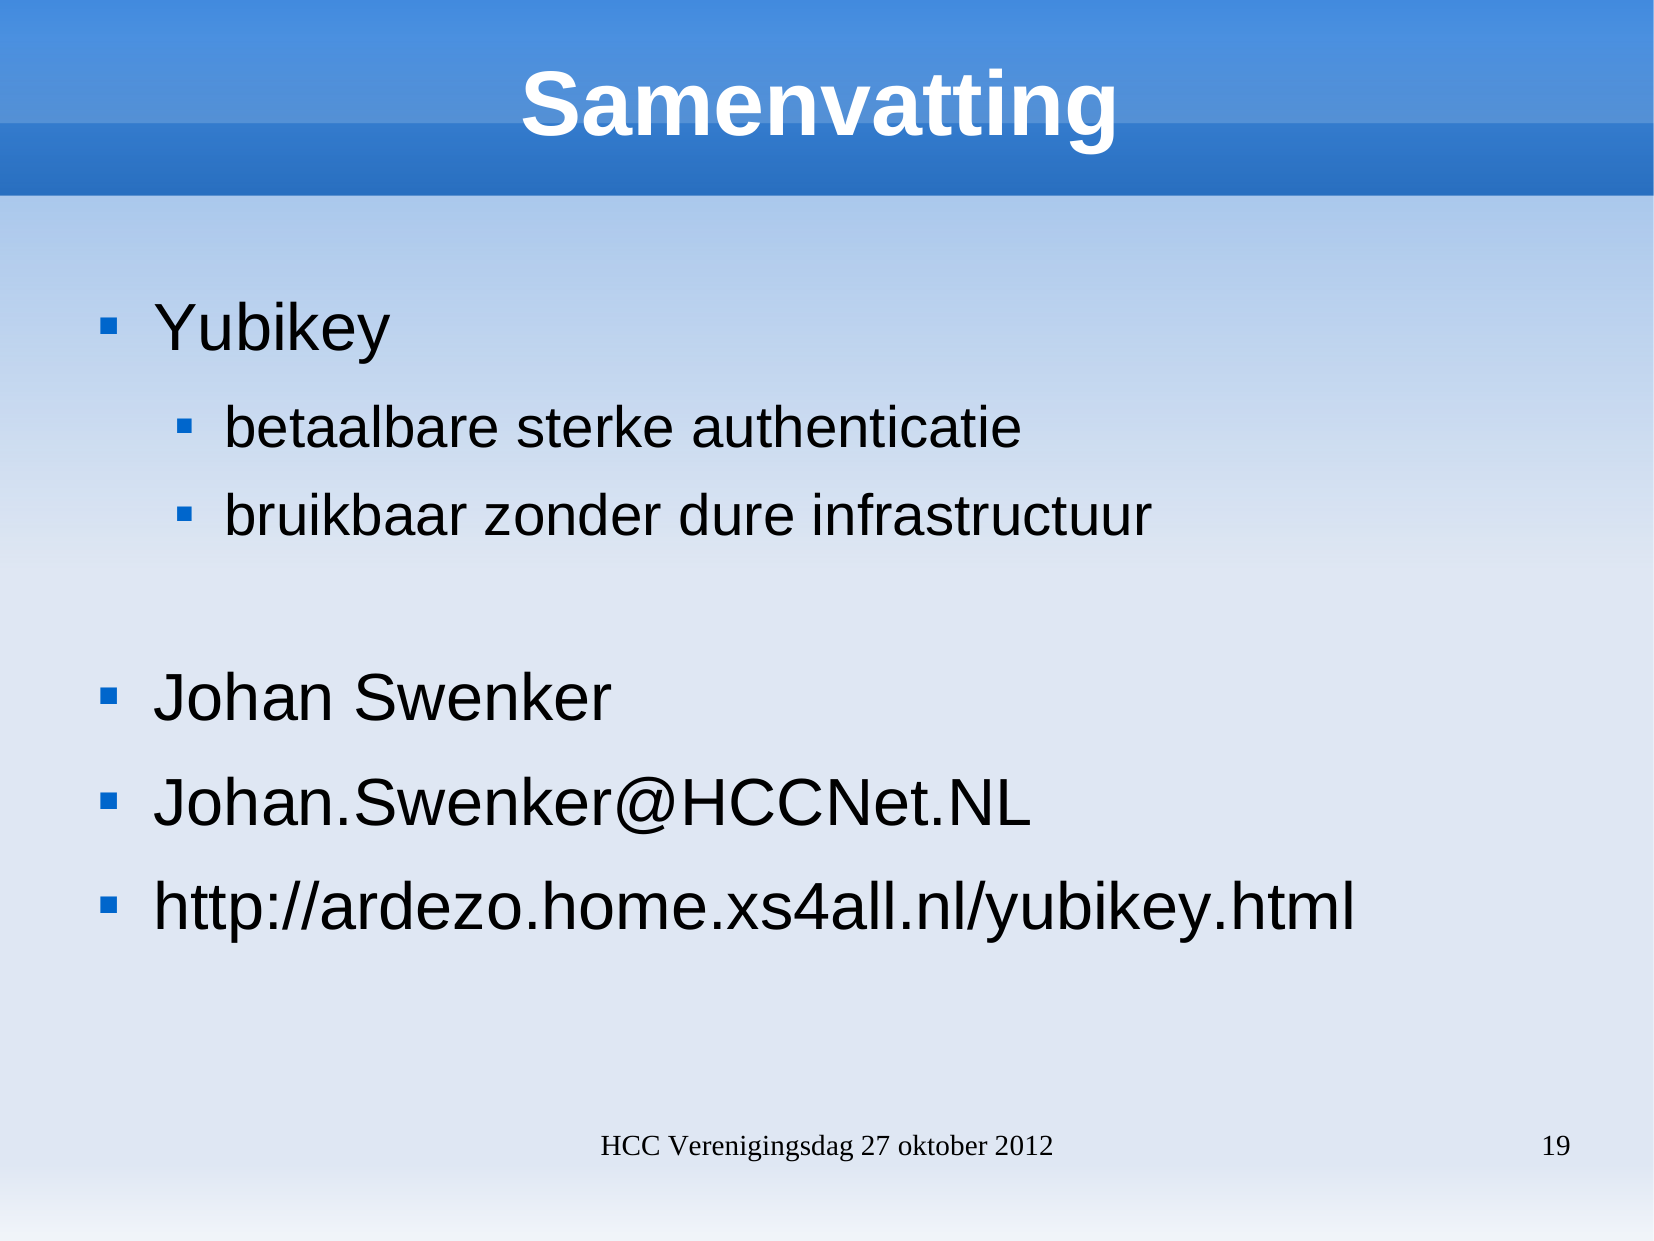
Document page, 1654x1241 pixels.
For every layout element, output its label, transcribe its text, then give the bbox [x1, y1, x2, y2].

picture [0, 0, 1654, 1241]
list Yubikey betaalbare sterke authenticatie bruikbaar zonder dure infrastructuur Johan Swenker Johan.Swenker@HCCNet.NL http://ardezo.home.xs4all.nl/yubikey.html [82, 290, 1571, 1094]
title Samenvatting [76, 7, 1565, 200]
